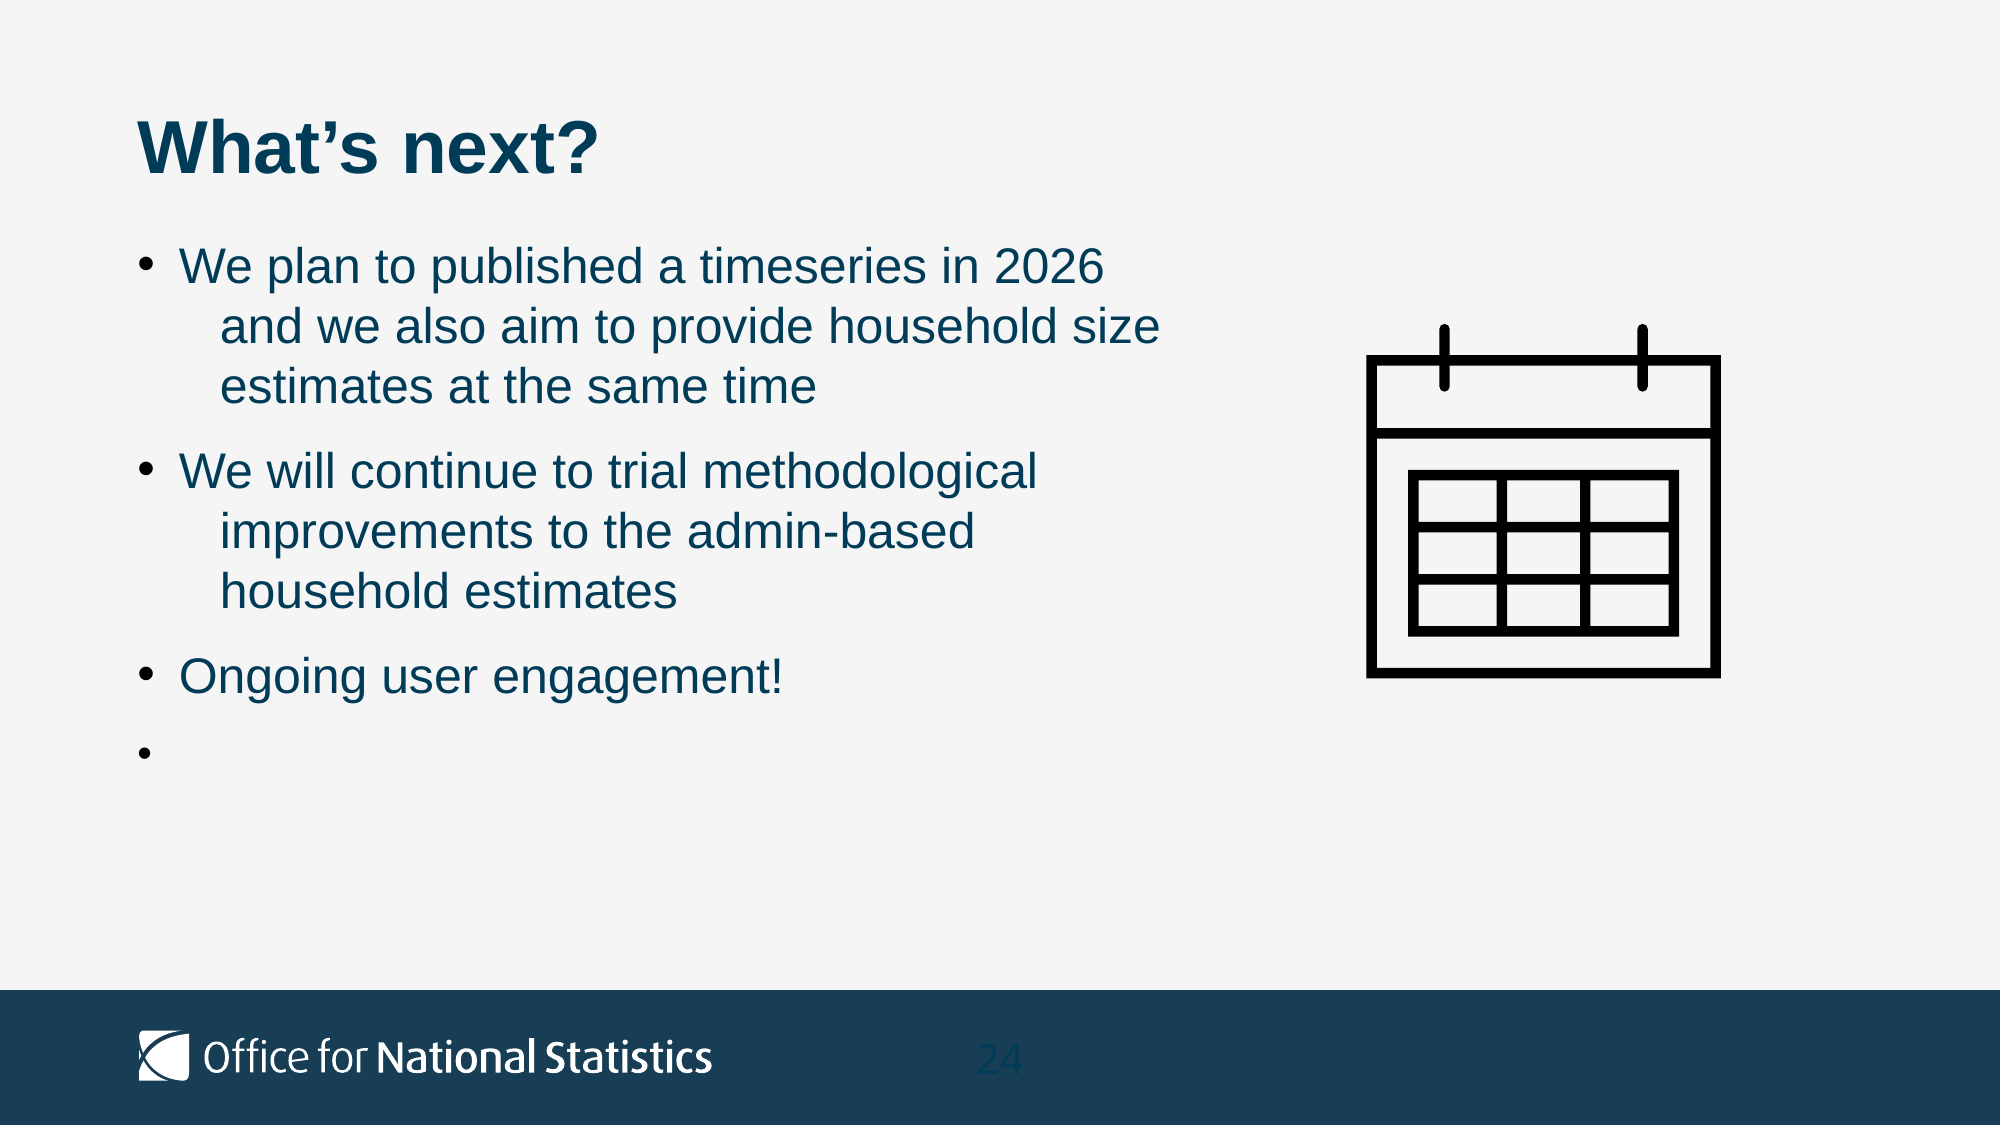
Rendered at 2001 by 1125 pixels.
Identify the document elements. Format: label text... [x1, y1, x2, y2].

picture [1290, 248, 1797, 754]
list We plan to published a timeseries in 2026 and we also aim to provide household size estimates at the same time We will continue to trial methodological improvements to the admin-based household estimates Ongoing user engagement! [137, 233, 1189, 970]
text_box 24 [764, 1025, 1236, 1086]
title What’s next? [137, 105, 1863, 192]
